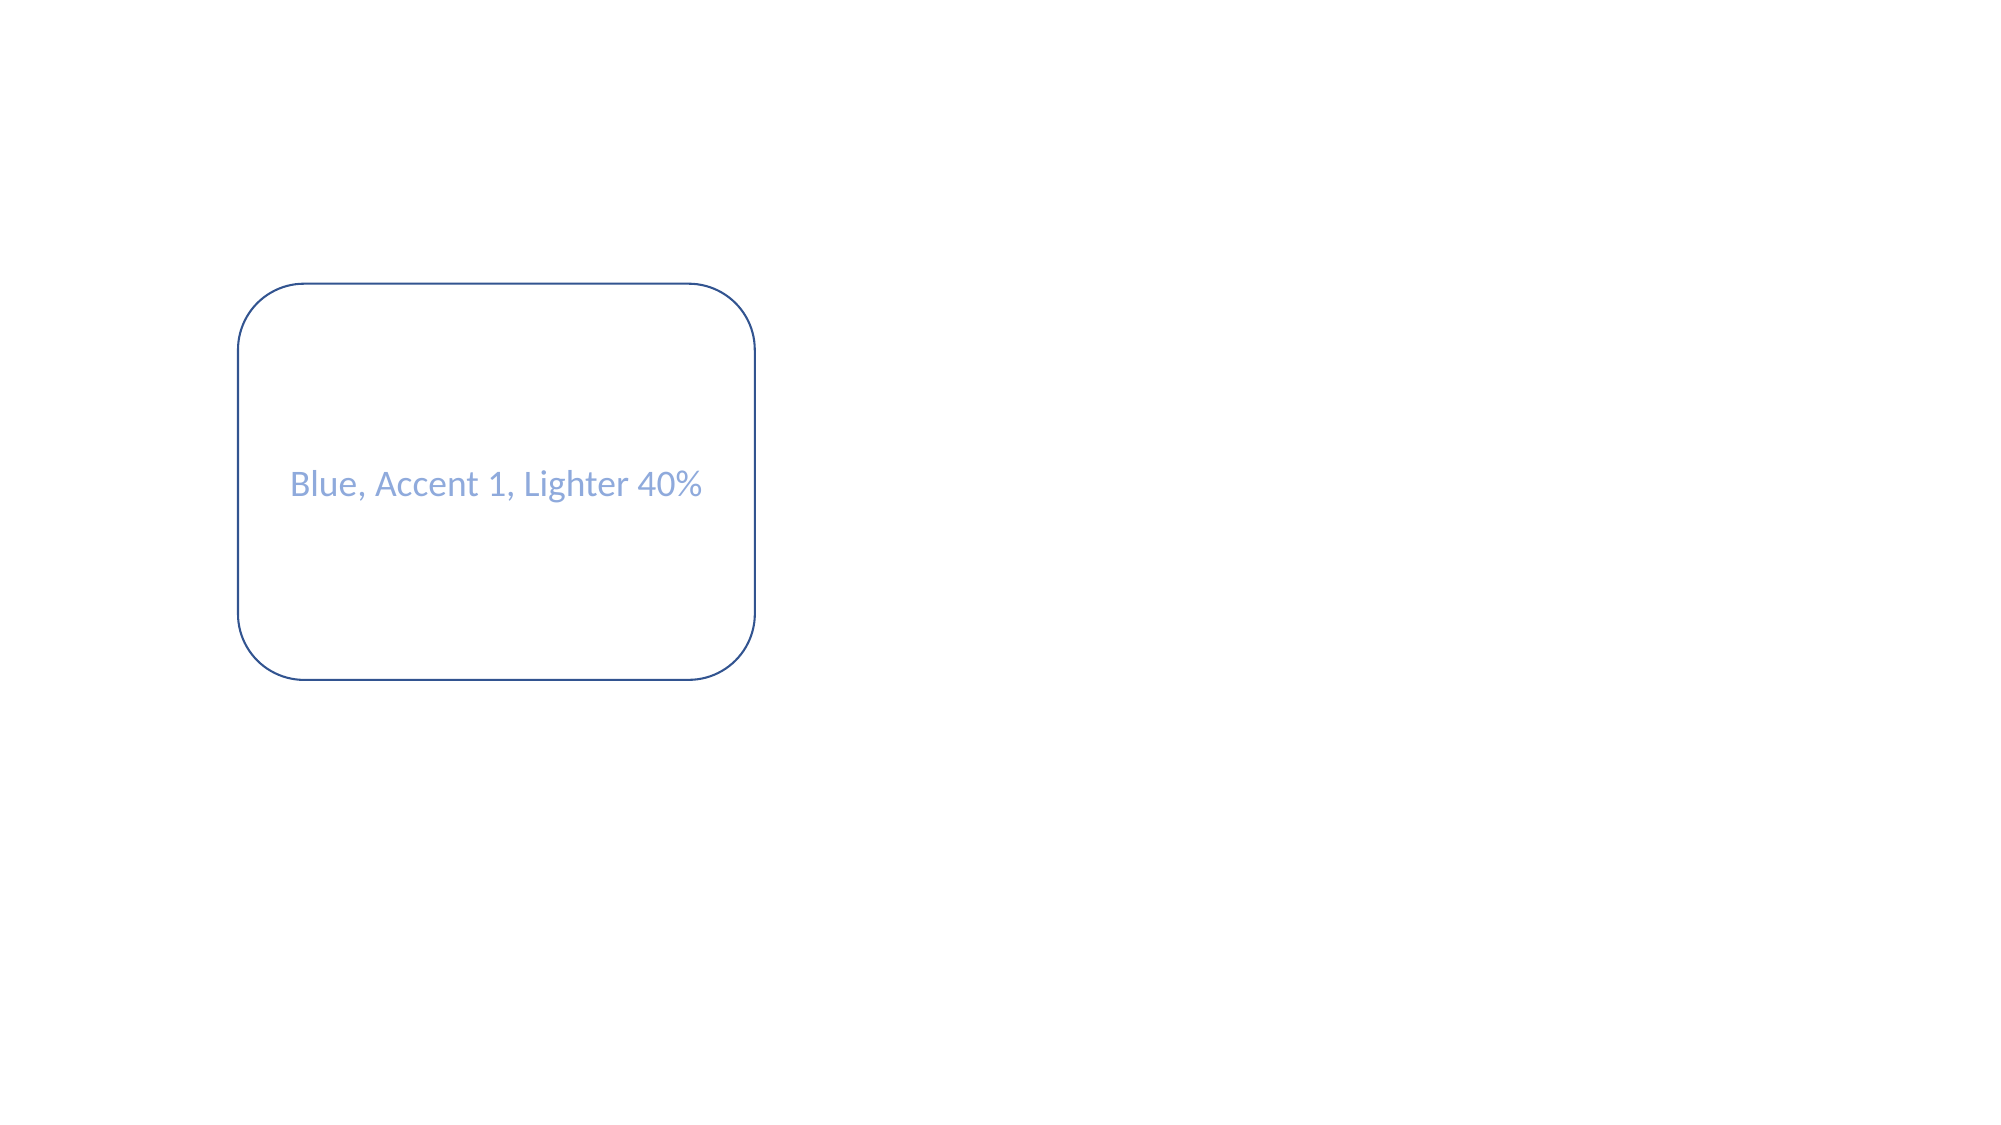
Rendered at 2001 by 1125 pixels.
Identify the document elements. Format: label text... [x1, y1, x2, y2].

text_box Blue, Accent 1, Lighter 40% [237, 283, 755, 680]
